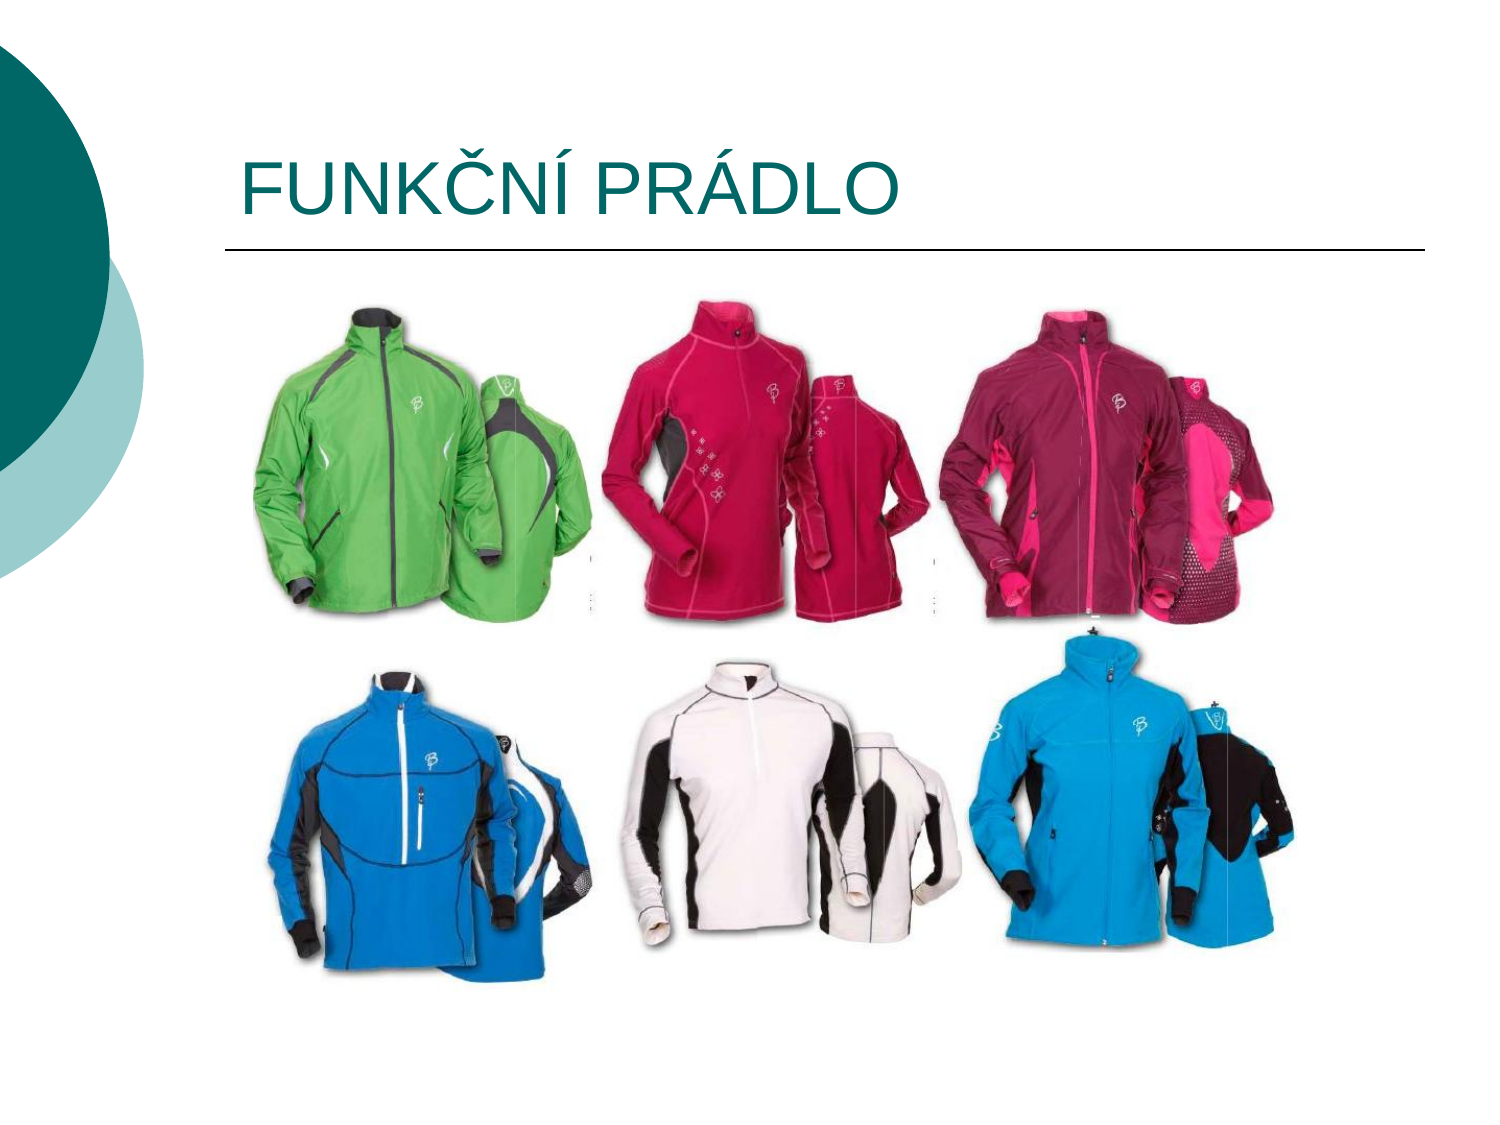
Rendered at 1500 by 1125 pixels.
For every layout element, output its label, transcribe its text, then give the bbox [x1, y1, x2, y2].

picture [253, 290, 1297, 1010]
title FUNKČNÍ PRÁDLO [224, 49, 1425, 237]
